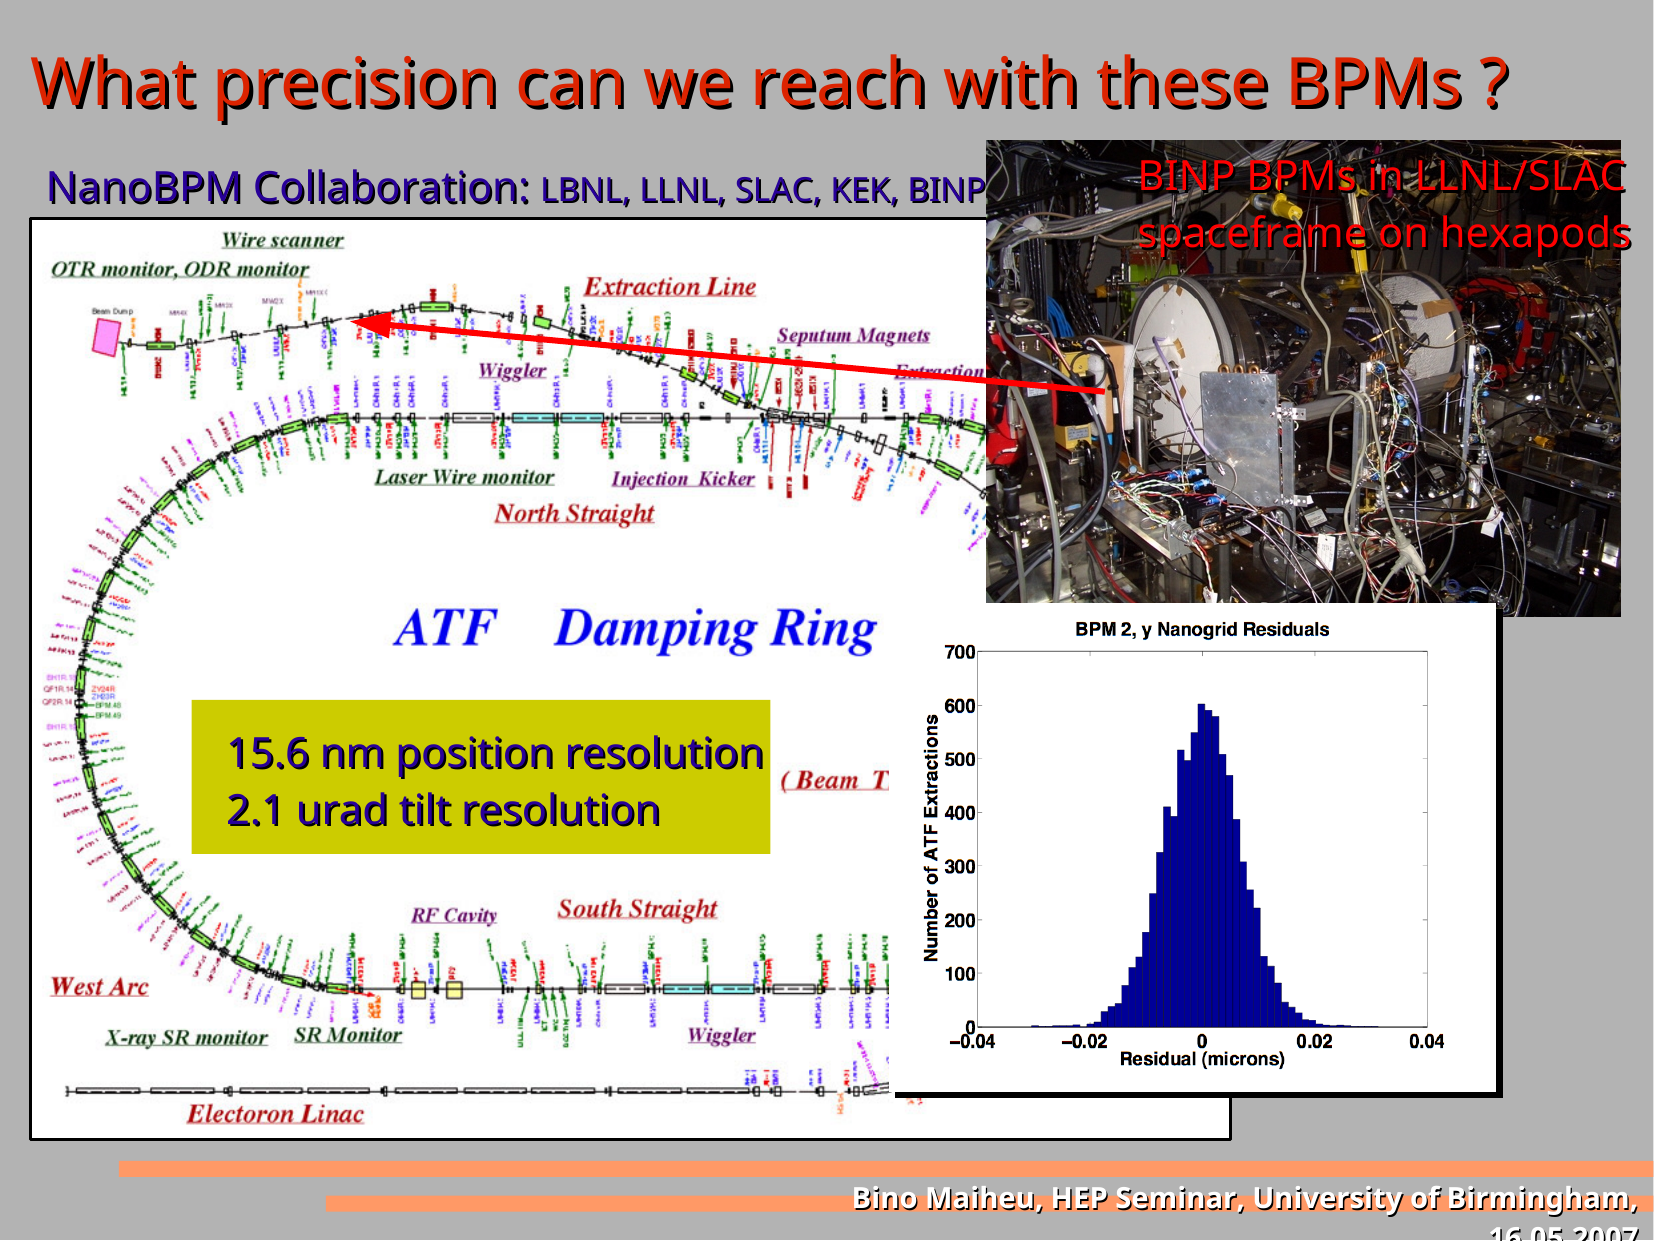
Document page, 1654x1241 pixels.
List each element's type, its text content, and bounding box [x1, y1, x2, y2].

picture [1613, 232, 1621, 244]
picture [1613, 140, 1621, 160]
picture [32, 140, 1621, 1138]
text_box Bino Maiheu, HEP Seminar, University of Birmingham, 16.05.2007 [684, 1170, 1654, 1221]
text_box NanoBPM Collaboration: LBNL, LLNL, SLAC, KEK, BINP [30, 149, 953, 215]
text_box What precision can we reach with these BPMs ? [15, 26, 1609, 123]
picture [1613, 193, 1621, 228]
picture [1613, 166, 1621, 187]
text_box 15.6 nm position resolution 2.1 urad tilt resolution [211, 715, 743, 831]
text_box [191, 699, 771, 854]
text_box BINP BPMs in LLNL/SLAC spaceframe on hexapods [1122, 138, 1613, 255]
